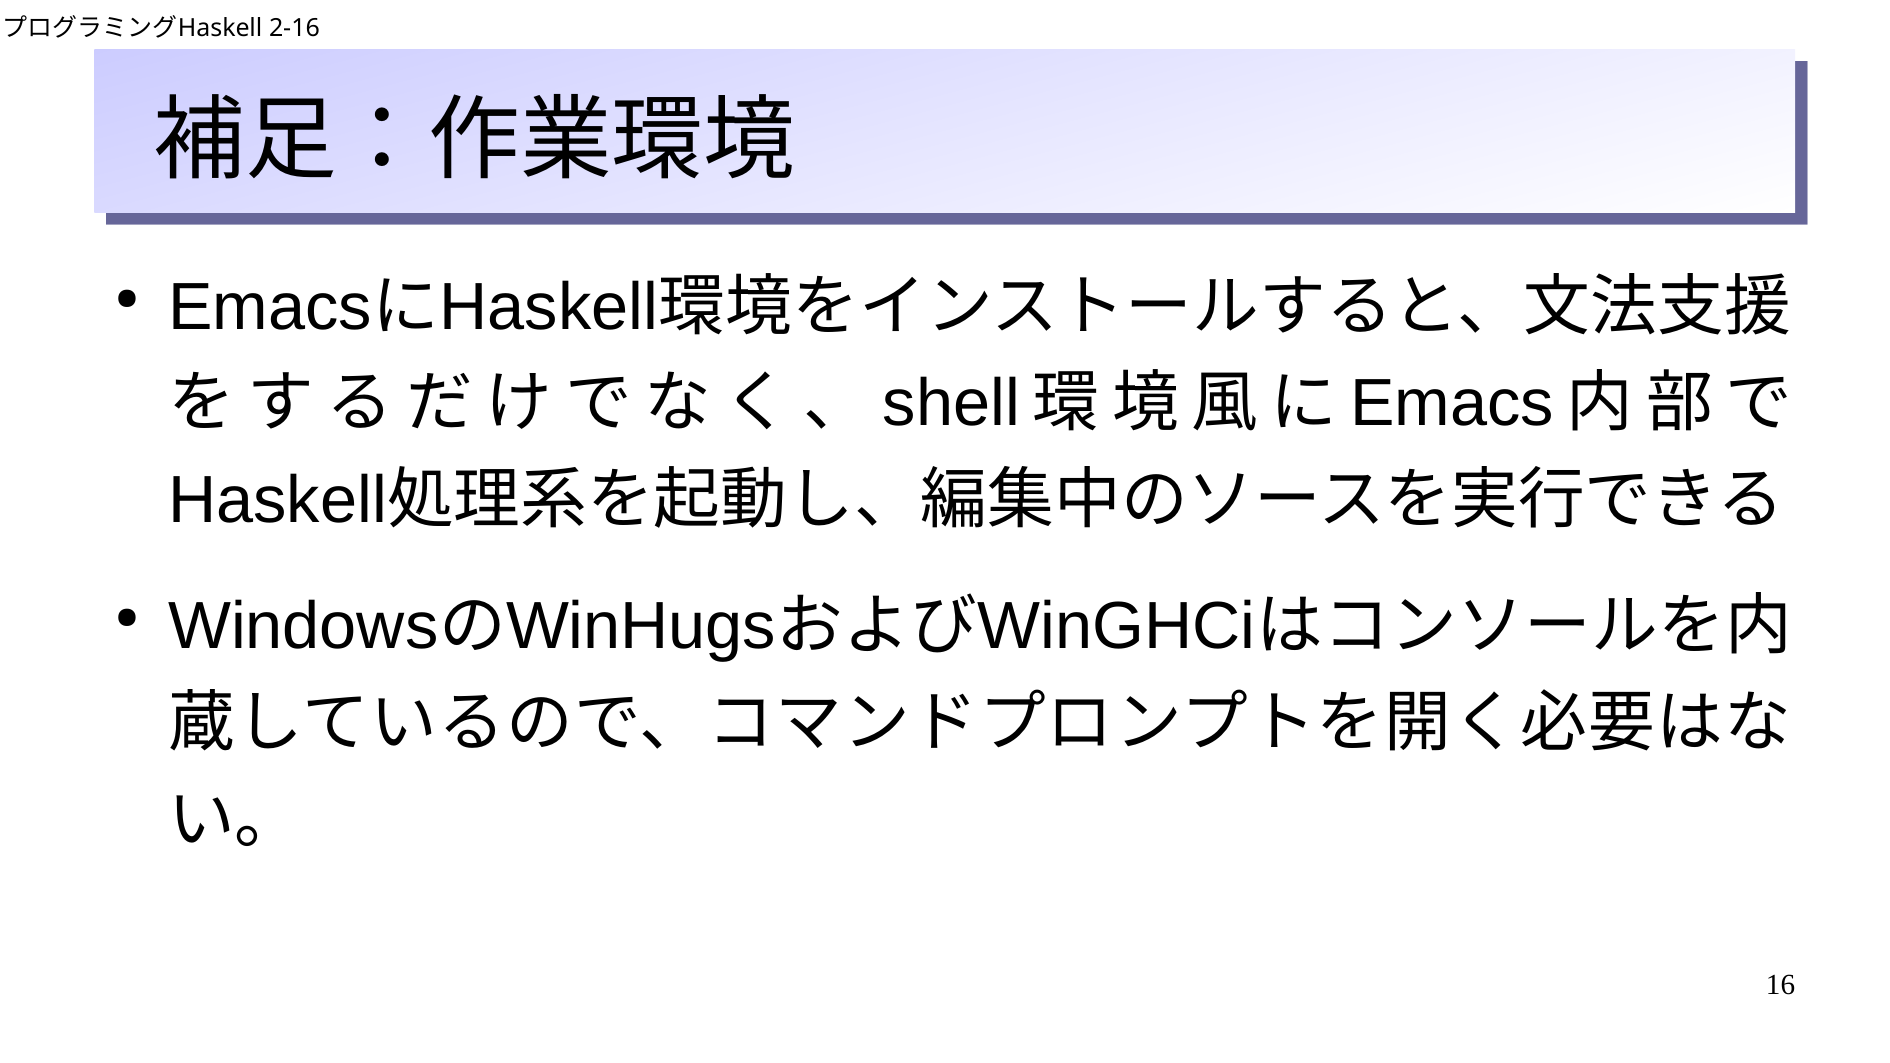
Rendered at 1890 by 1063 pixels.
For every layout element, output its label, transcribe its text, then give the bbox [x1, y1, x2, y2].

title 補足：作業環境 [94, 49, 1796, 213]
list EmacsにHaskell環境をインストールすると、文法支援をするだけでなく、shell環境風にEmacs内部でHaskell処理系を起動し、編集中のソースを実行できる WindowsのWinHugsおよびWinGHCiはコンソールを内蔵しているので、コマンドプロンプトを開く必要はない。 [94, 248, 1796, 642]
